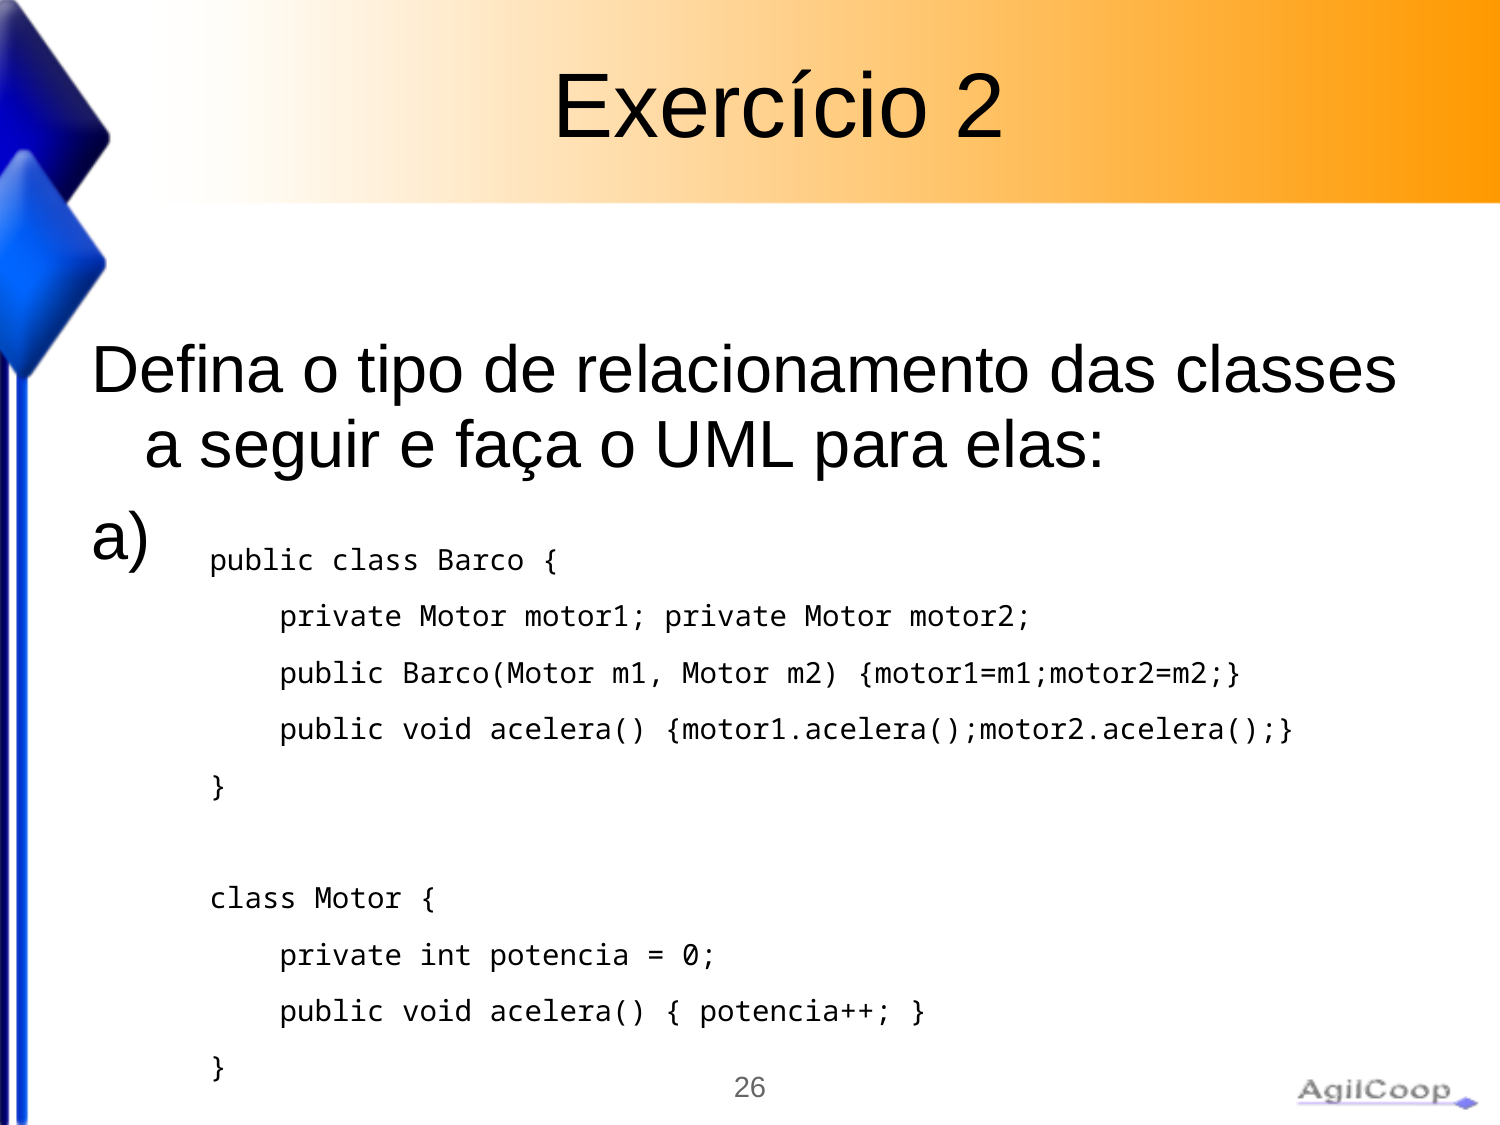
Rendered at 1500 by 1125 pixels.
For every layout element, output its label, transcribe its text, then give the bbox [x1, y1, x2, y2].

list Defina o tipo de relacionamento das classes a seguir e faça o UML para elas: a) [59, 324, 1418, 582]
list public class Barco { private Motor motor1; private Motor motor2; public Barco(Motor m1, Motor m2) {motor1=m1;motor2=m2;} public void acelera() {motor1.acelera();motor2.acelera();} } class Motor { private int potencia = 0; public void acelera() { potencia++; } } [177, 582, 1418, 1063]
picture [0, 0, 1500, 1125]
title Exercício 2 [58, 24, 1500, 188]
